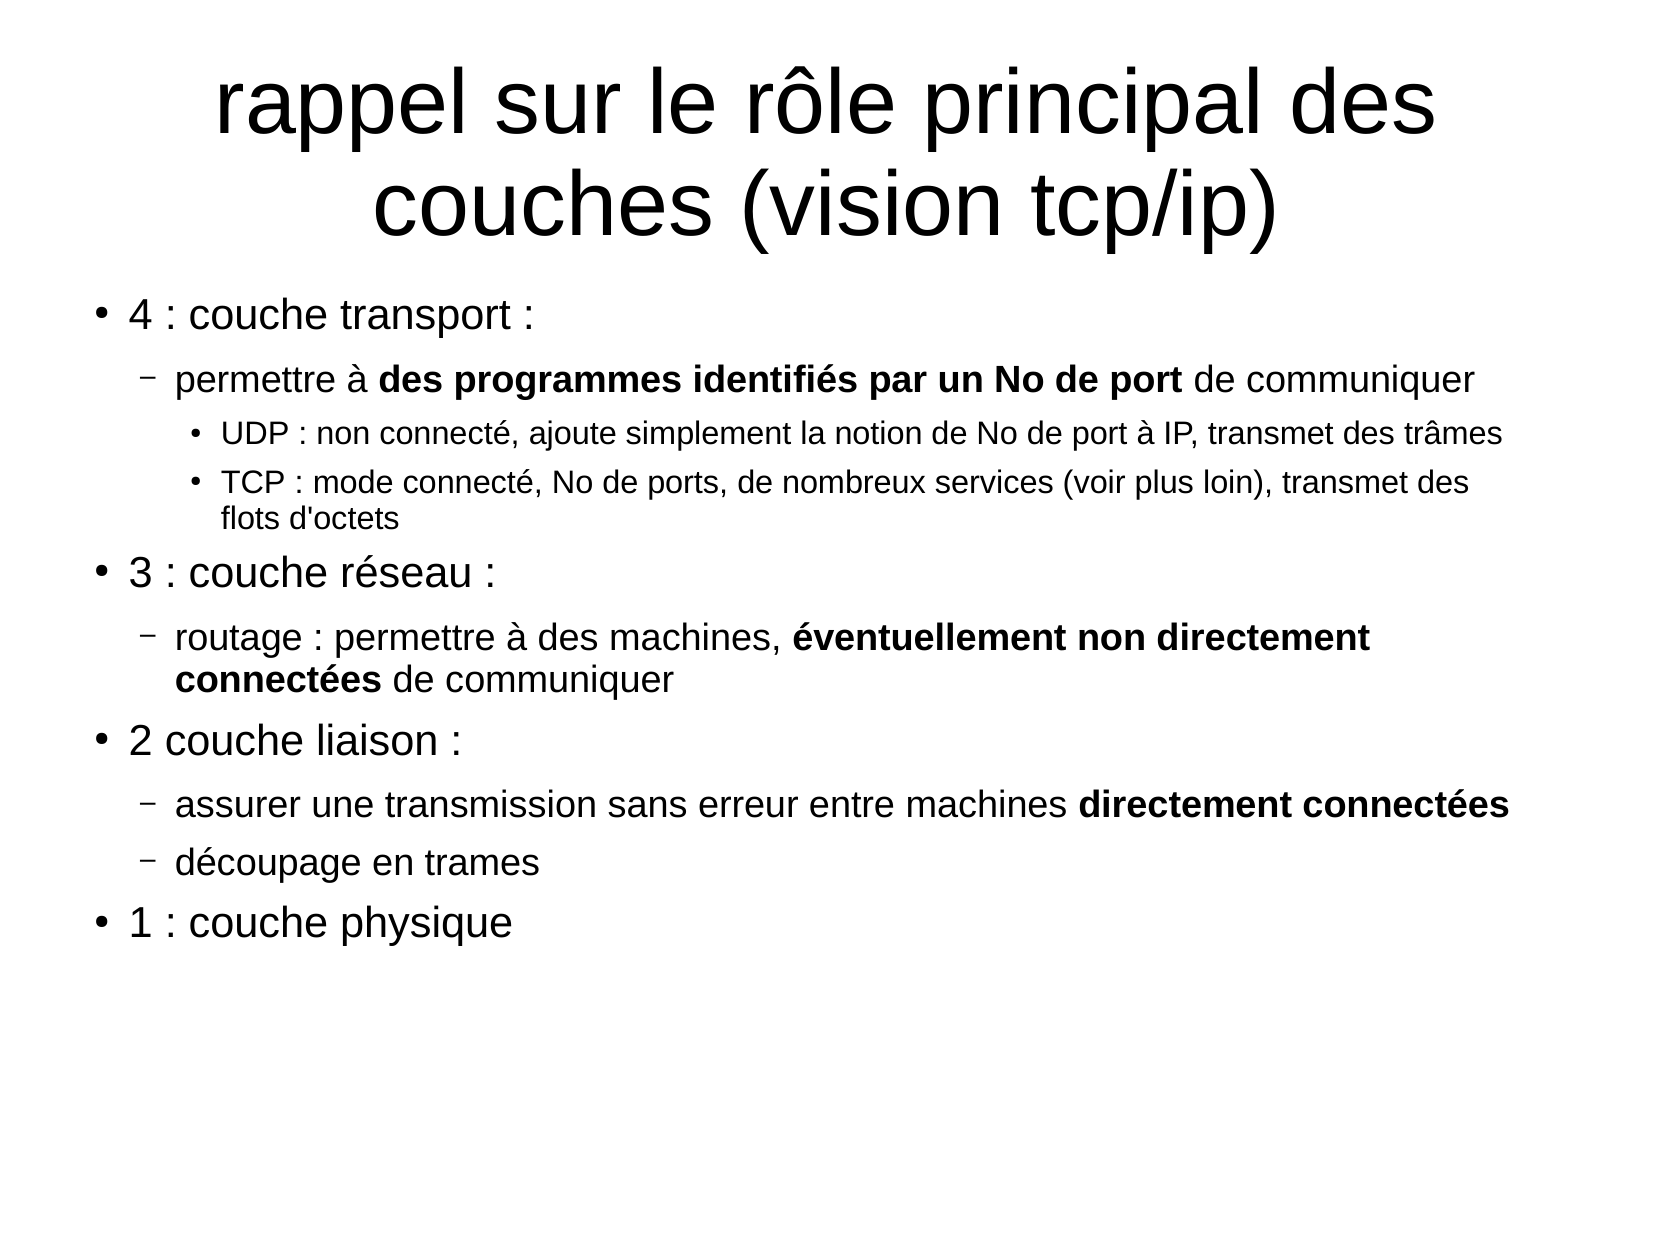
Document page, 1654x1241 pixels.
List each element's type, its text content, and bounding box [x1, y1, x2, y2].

list 4 : couche transport : permettre à des programmes identifiés par un No de port de communiquer UDP : non connecté, ajoute simplement la notion de No de port à IP, transmet des trâmes TCP : mode connecté, No de ports, de nombreux services (voir plus loin), transmet des flots d'octets 3 : couche réseau : routage : permettre à des machines, éventuellement non directement connectées de communiquer 2 couche liaison : assurer une transmission sans erreur entre machines directement connectées découpage en trames 1 : couche physique [82, 290, 1538, 1010]
title rappel sur le rôle principal des couches (vision tcp/ip) [82, 49, 1571, 257]
